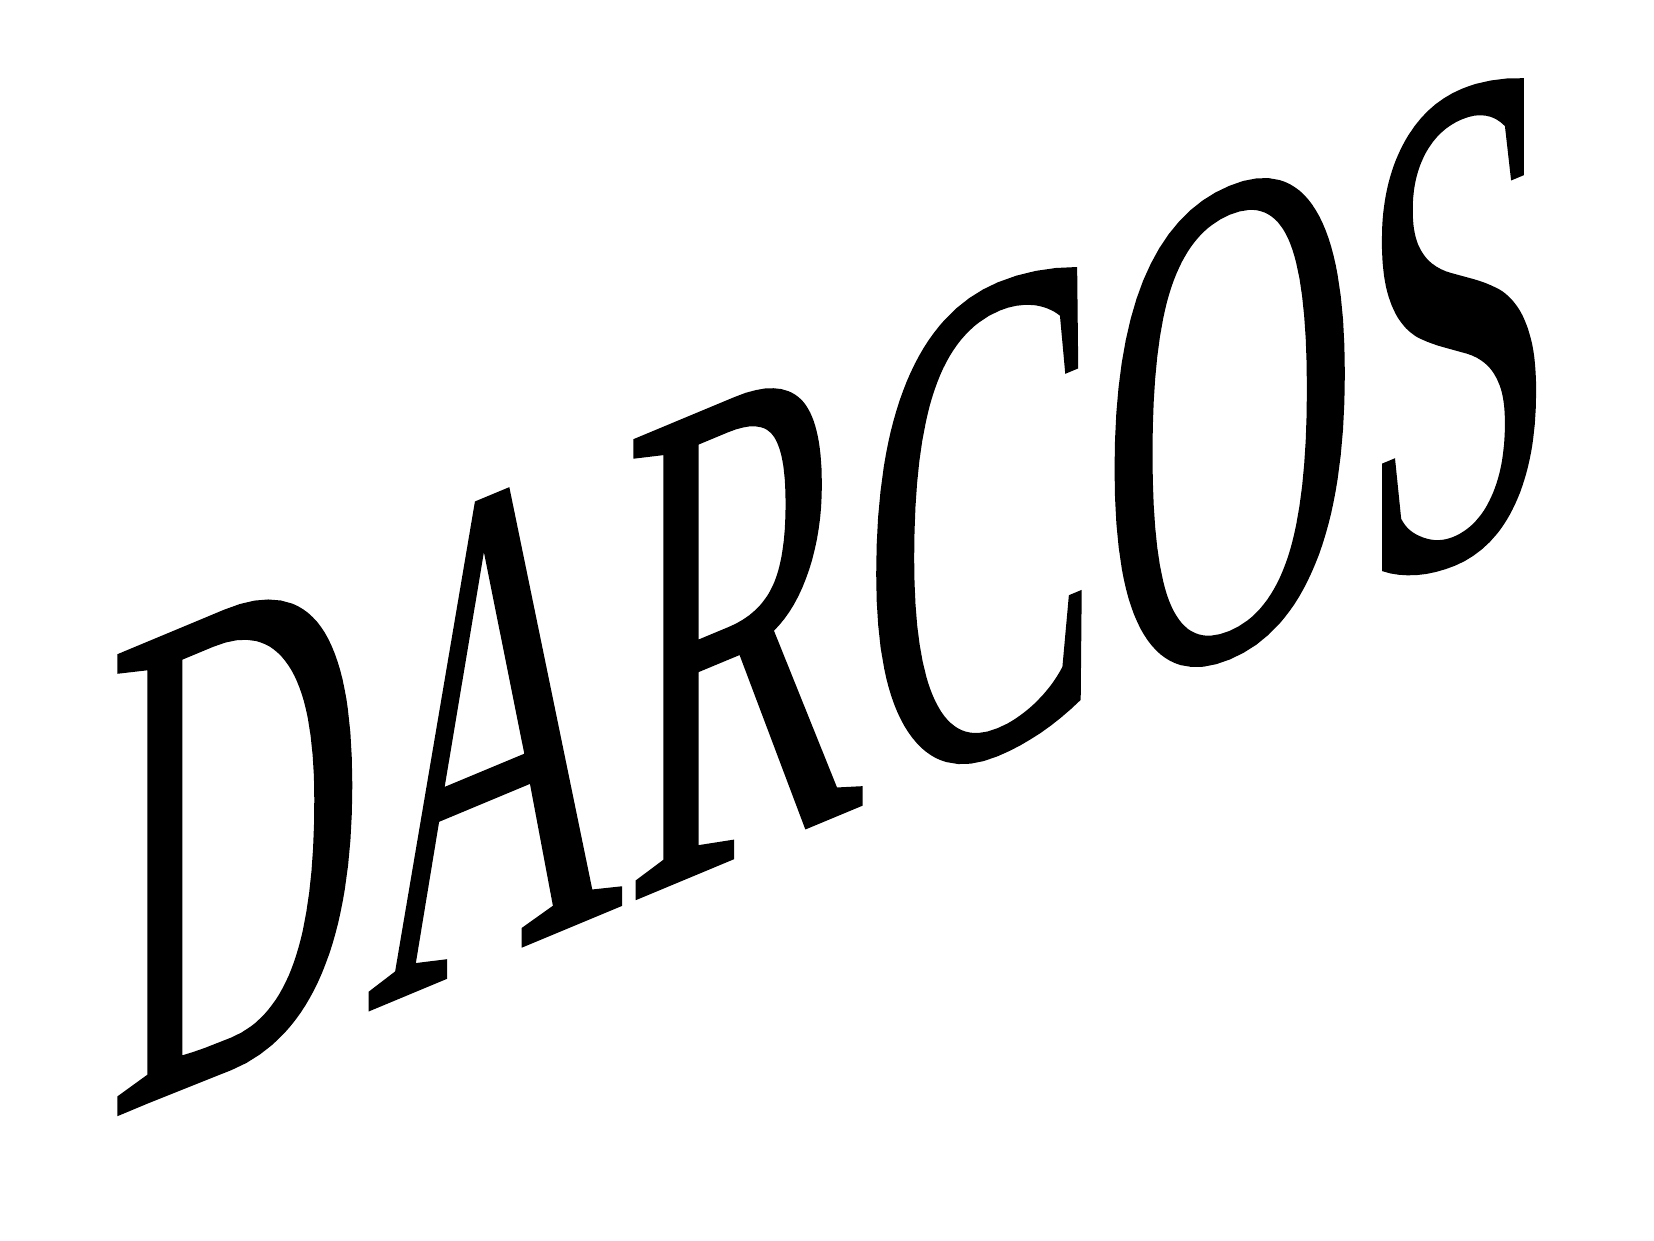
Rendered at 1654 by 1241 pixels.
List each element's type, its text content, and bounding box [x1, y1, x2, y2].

text_box DARCOS [634, 388, 862, 900]
text_box DARCOS [1115, 178, 1345, 667]
text_box DARCOS [1382, 78, 1536, 575]
text_box DARCOS [369, 488, 622, 1011]
text_box DARCOS [876, 267, 1081, 764]
text_box DARCOS [118, 600, 352, 1116]
